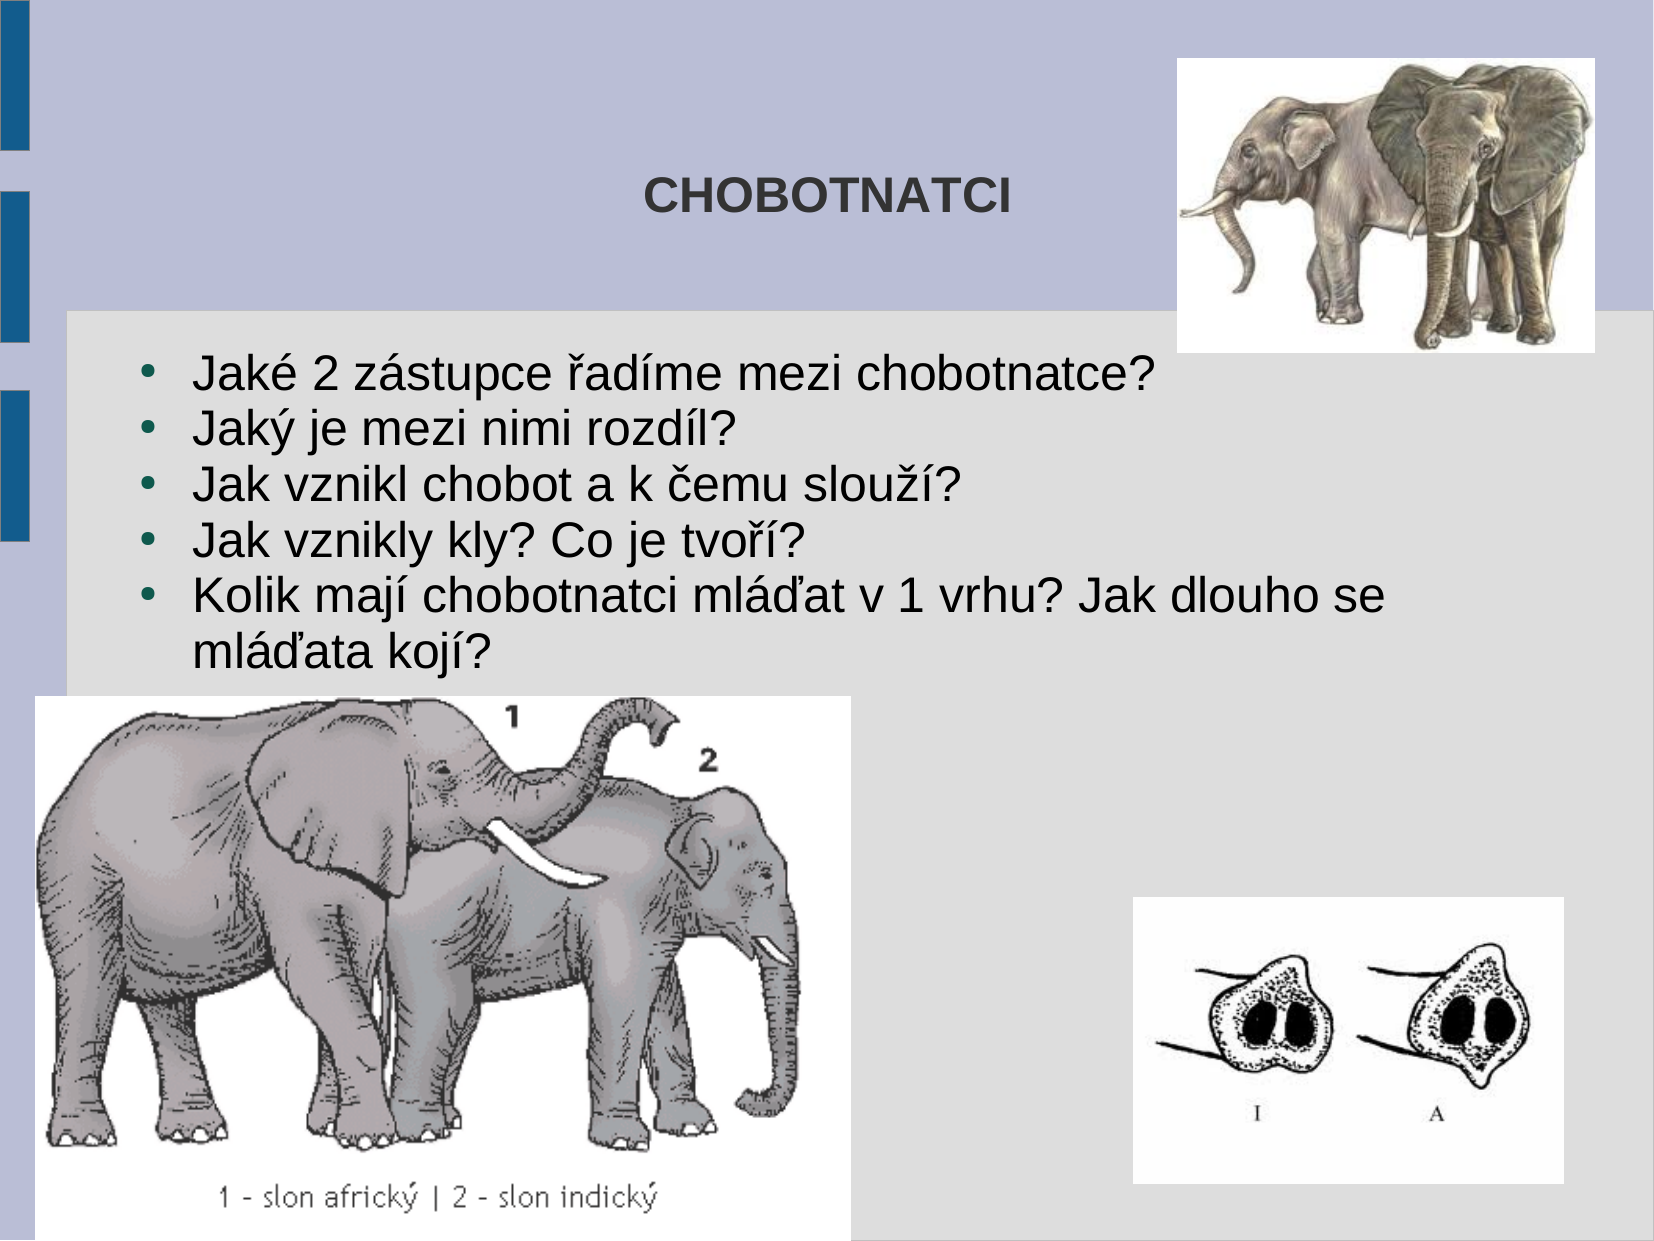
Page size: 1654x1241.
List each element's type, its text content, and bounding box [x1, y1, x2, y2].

picture [1177, 58, 1595, 353]
picture [1133, 897, 1564, 1184]
picture [35, 696, 851, 1241]
list Jaké 2 zástupce řadíme mezi chobotnatce? Jaký je mezi nimi rozdíl? Jak vznikl chobot a k čemu slouží? Jak vznikly kly? Co je tvoří? Kolik mají chobotnatci mláďat v 1 vrhu? Jak dlouho se mláďata kojí? [121, 344, 1534, 1127]
title CHOBOTNATCI [121, 91, 1177, 299]
